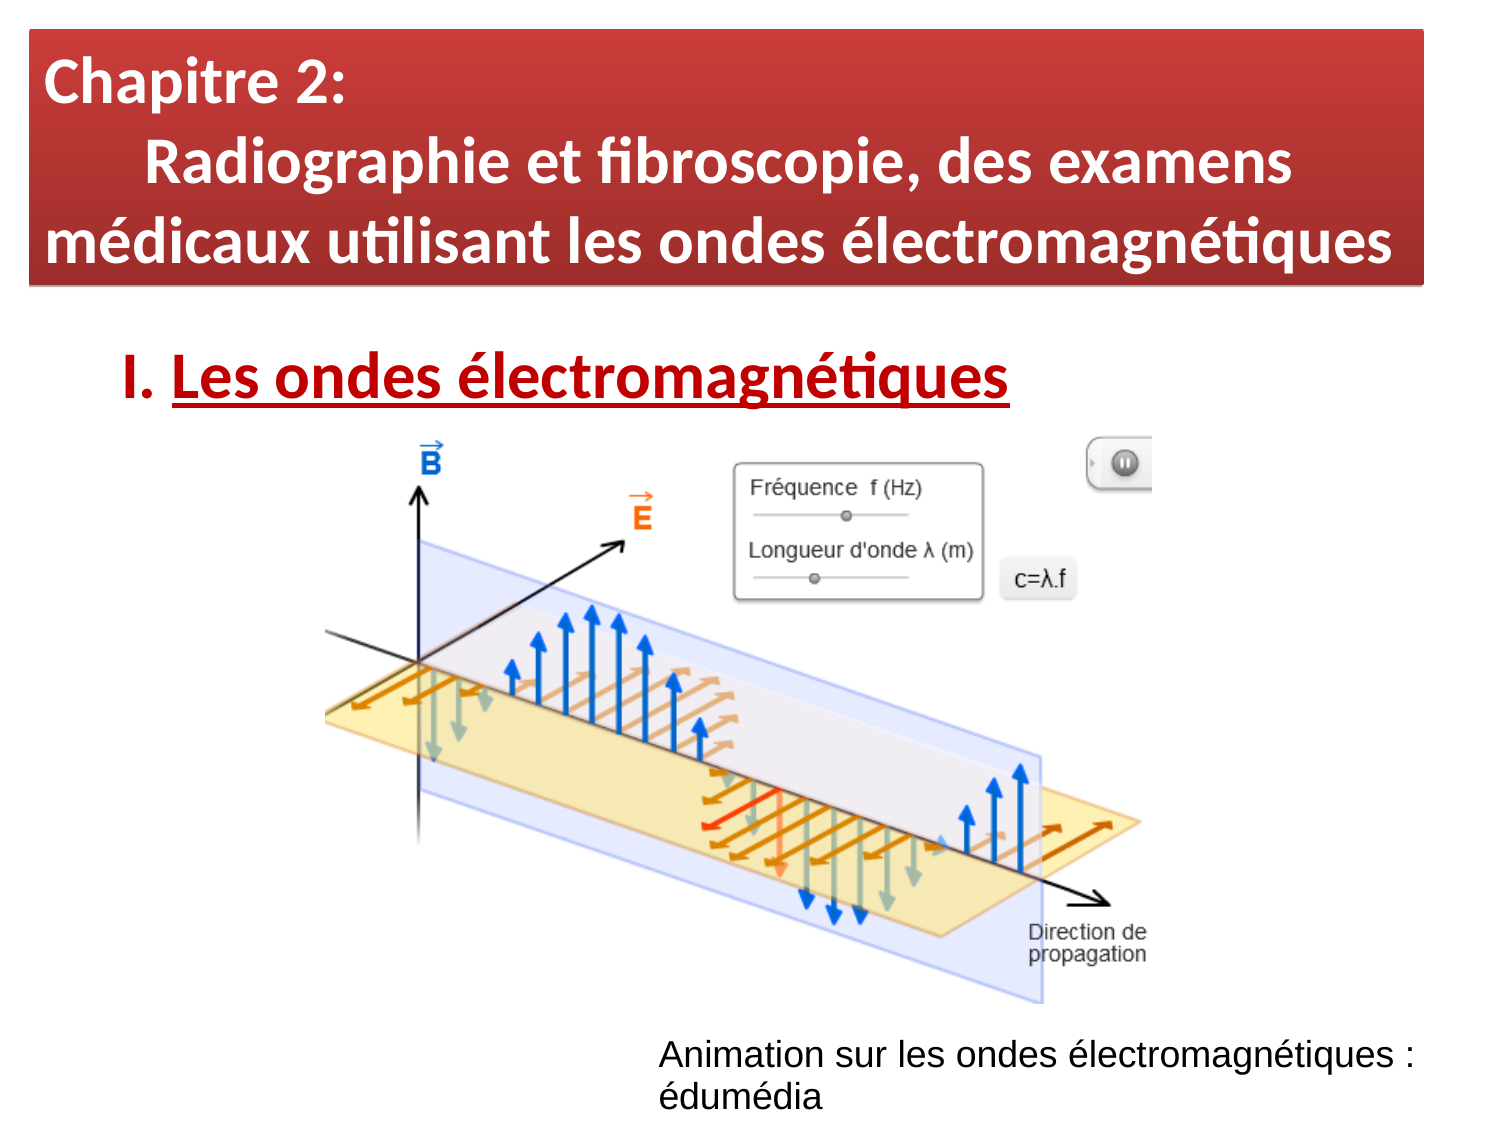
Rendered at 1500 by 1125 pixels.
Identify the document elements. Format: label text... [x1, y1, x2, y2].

text_box Chapitre 2: Radiographie et fibroscopie, des examens médicaux utilisant les ondes électromagnétiques [29, 29, 1424, 285]
text_box I. Les ondes électromagnétiques [106, 324, 1063, 420]
text_box Animation sur les ondes électromagnétiques : édumédia [643, 1026, 1500, 1125]
picture [325, 428, 1152, 1004]
